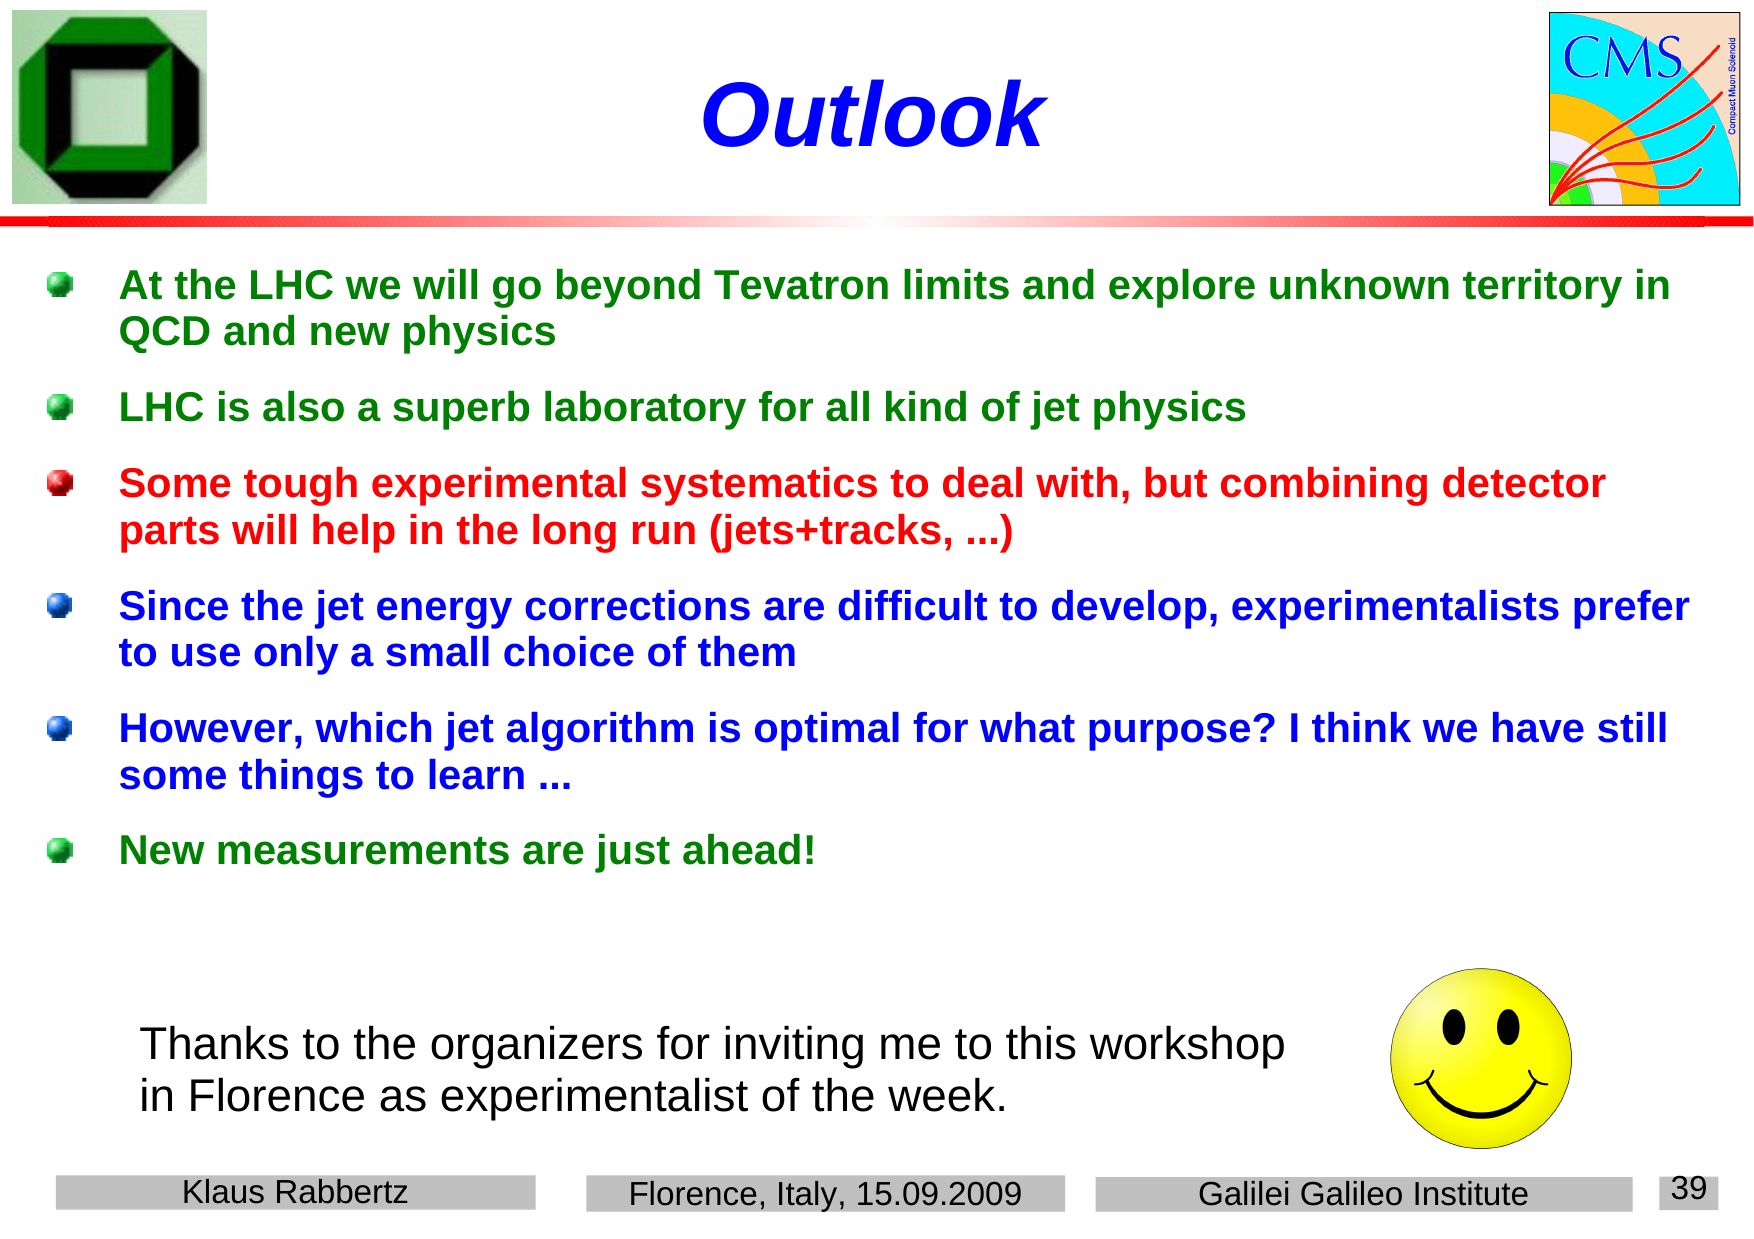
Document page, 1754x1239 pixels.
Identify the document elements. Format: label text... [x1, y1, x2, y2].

list At the LHC we will go beyond Tevatron limits and explore unknown territory in QCD and new physics LHC is also a superb laboratory for all kind of jet physics Some tough experimental systematics to deal with, but combining detector parts will help in the long run (jets+tracks, ...) Since the jet energy corrections are difficult to develop, experimentalists prefer to use only a small choice of them However, which jet algorithm is optimal for what purpose? I think we have still some things to learn ... New measurements are just ahead! [35, 261, 1719, 937]
picture [1386, 964, 1576, 1153]
text_box Thanks to the organizers for inviting me to this workshop in Florence as experimentalist of the week. [127, 1012, 1299, 1127]
picture [1548, 11, 1741, 206]
title Outlook [220, 16, 1525, 213]
picture [12, 10, 207, 204]
